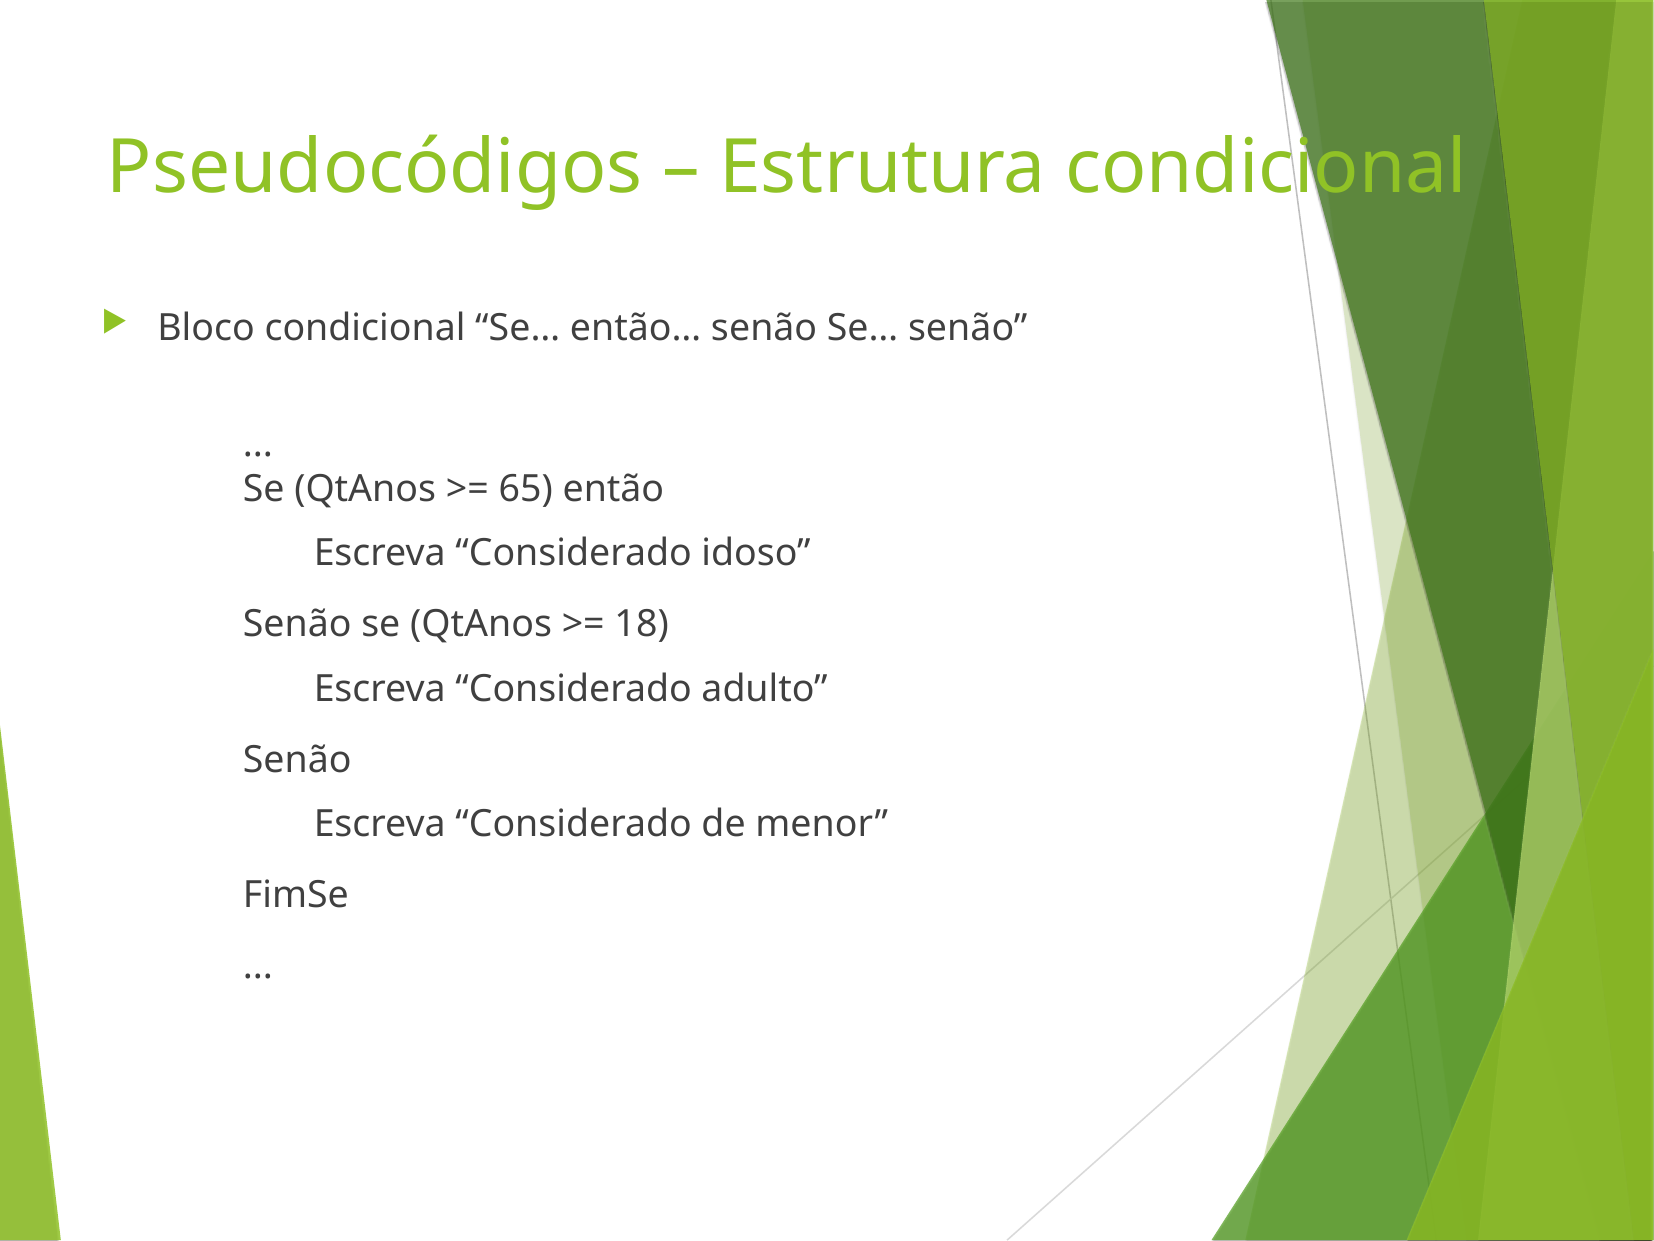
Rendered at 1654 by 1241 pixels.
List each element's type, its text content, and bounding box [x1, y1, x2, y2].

list Bloco condicional “Se… então… senão Se… senão” ... Se (QtAnos >= 65) então Escreva “Considerado idoso” Senão se (QtAnos >= 18) Escreva “Considerado adulto” Senão Escreva “Considerado de menor” FimSe ... [86, 295, 1654, 1132]
title Pseudocódigos – Estrutura condicional [91, 110, 1524, 295]
